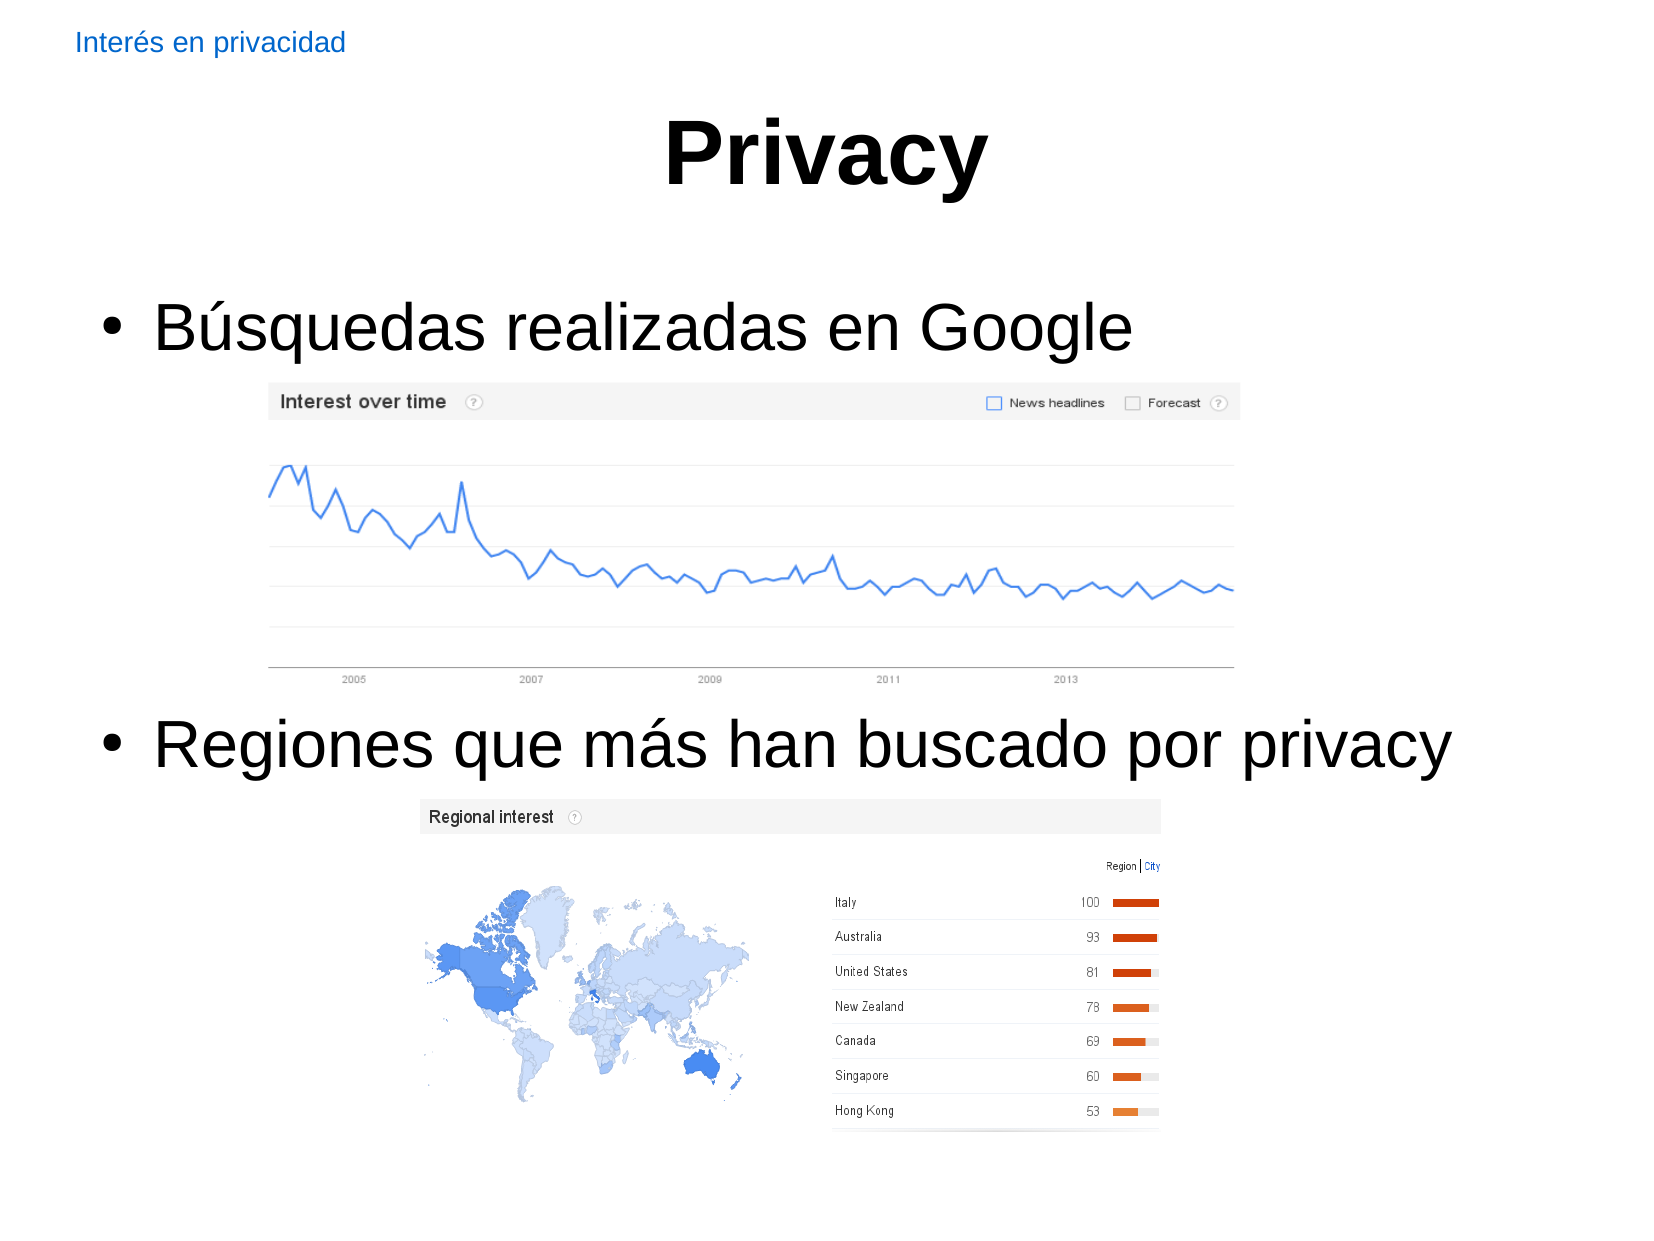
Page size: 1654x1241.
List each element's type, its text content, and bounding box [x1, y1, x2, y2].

picture [409, 794, 1171, 1135]
title Privacy [82, 49, 1571, 257]
list Búsquedas realizadas en Google Regiones que más han buscado por privacy [82, 290, 1571, 1010]
picture [255, 374, 1261, 697]
text_box Interés en privacidad [60, 18, 451, 66]
